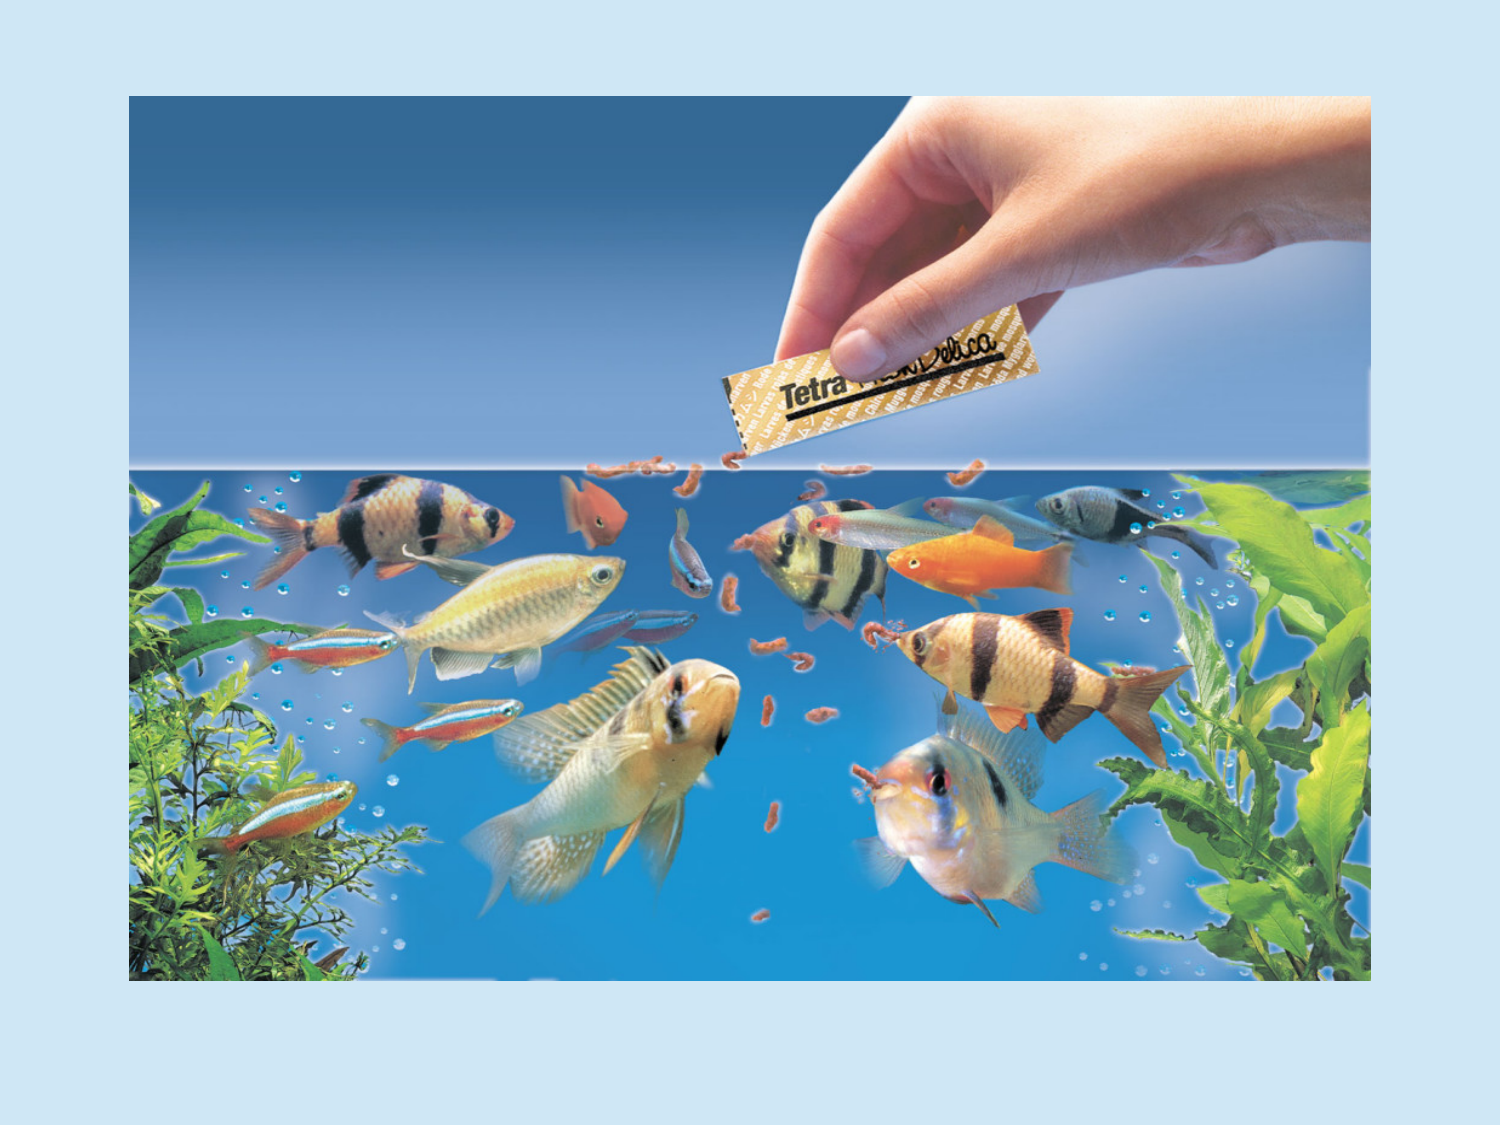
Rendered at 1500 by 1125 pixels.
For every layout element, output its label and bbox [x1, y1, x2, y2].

picture [129, 96, 1371, 981]
